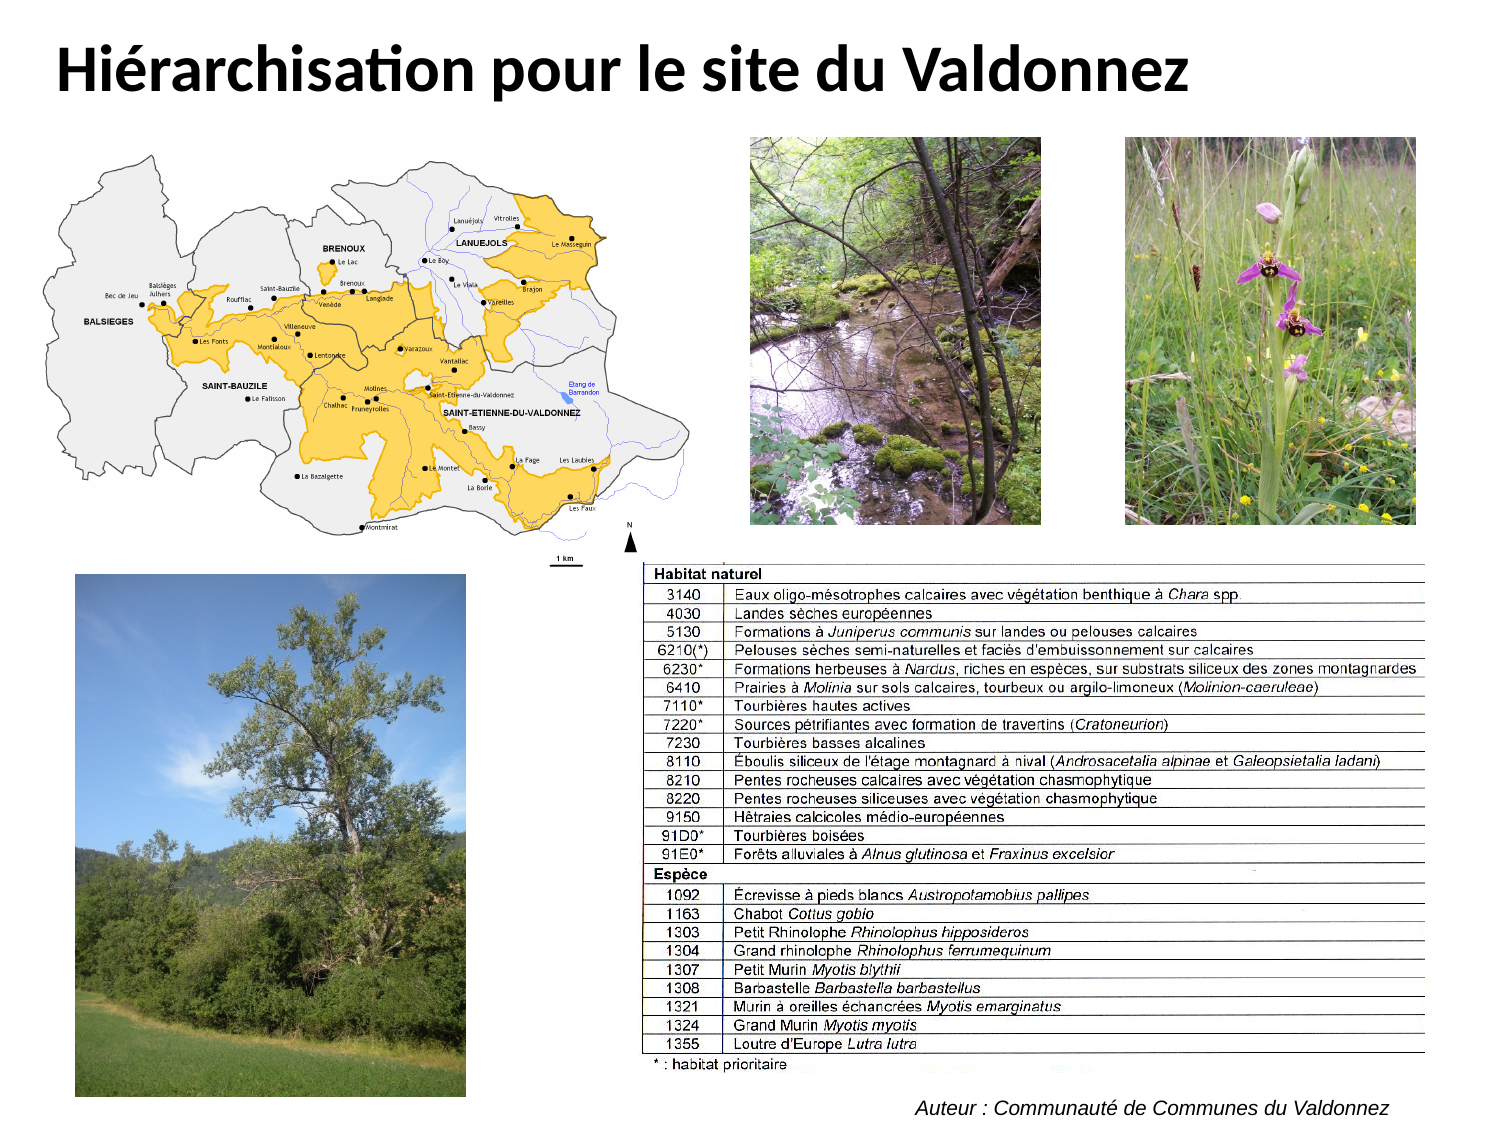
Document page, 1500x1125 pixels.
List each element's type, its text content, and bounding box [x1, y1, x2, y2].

picture [750, 137, 1041, 526]
text_box Hiérarchisation pour le site du Valdonnez [41, 0, 1500, 112]
text_box Auteur : Communauté de Communes du Valdonnez [912, 1076, 1434, 1125]
picture [40, 112, 1426, 1097]
picture [1125, 137, 1416, 526]
